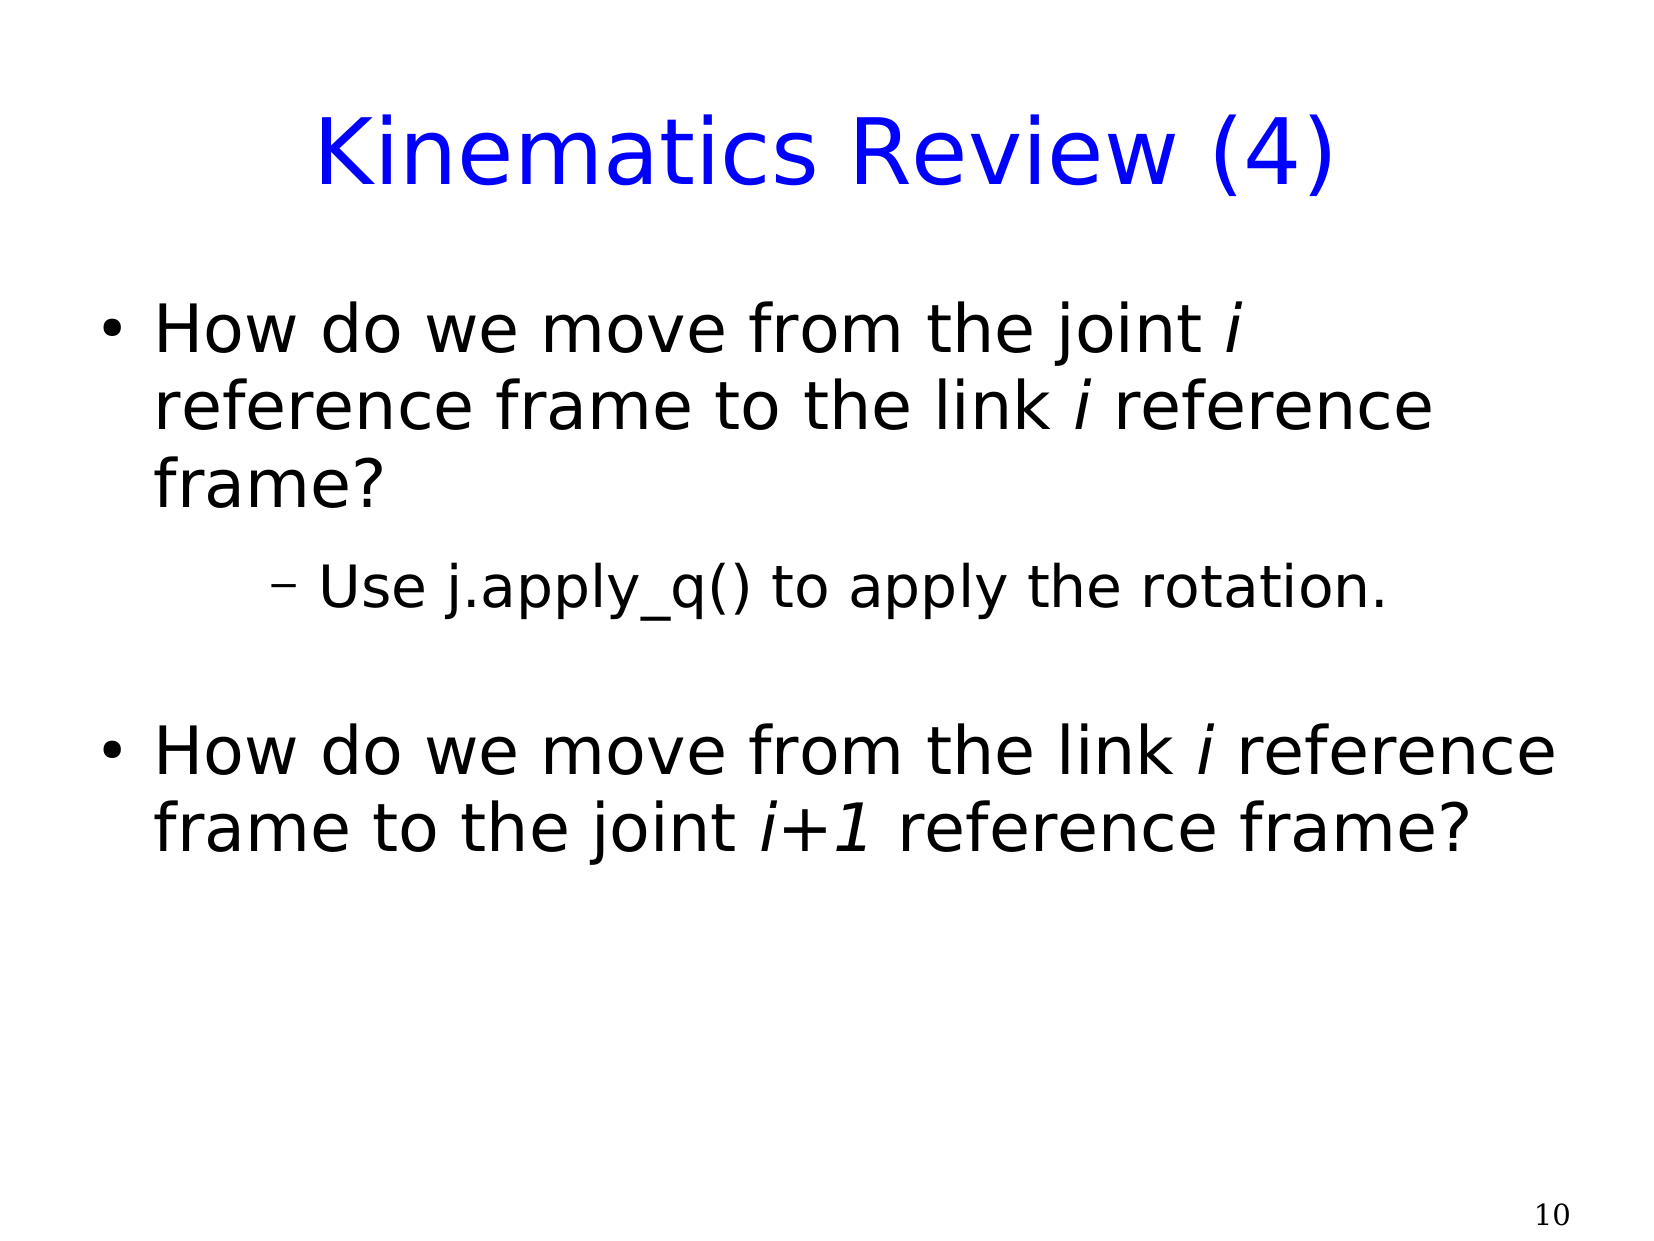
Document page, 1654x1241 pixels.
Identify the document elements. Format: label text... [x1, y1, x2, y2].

title Kinematics Review (4) [82, 49, 1571, 257]
list How do we move from the joint i reference frame to the link i reference frame? Use j.apply_q() to apply the rotation. How do we move from the link i reference frame to the joint i+1 reference frame? [82, 290, 1571, 1109]
